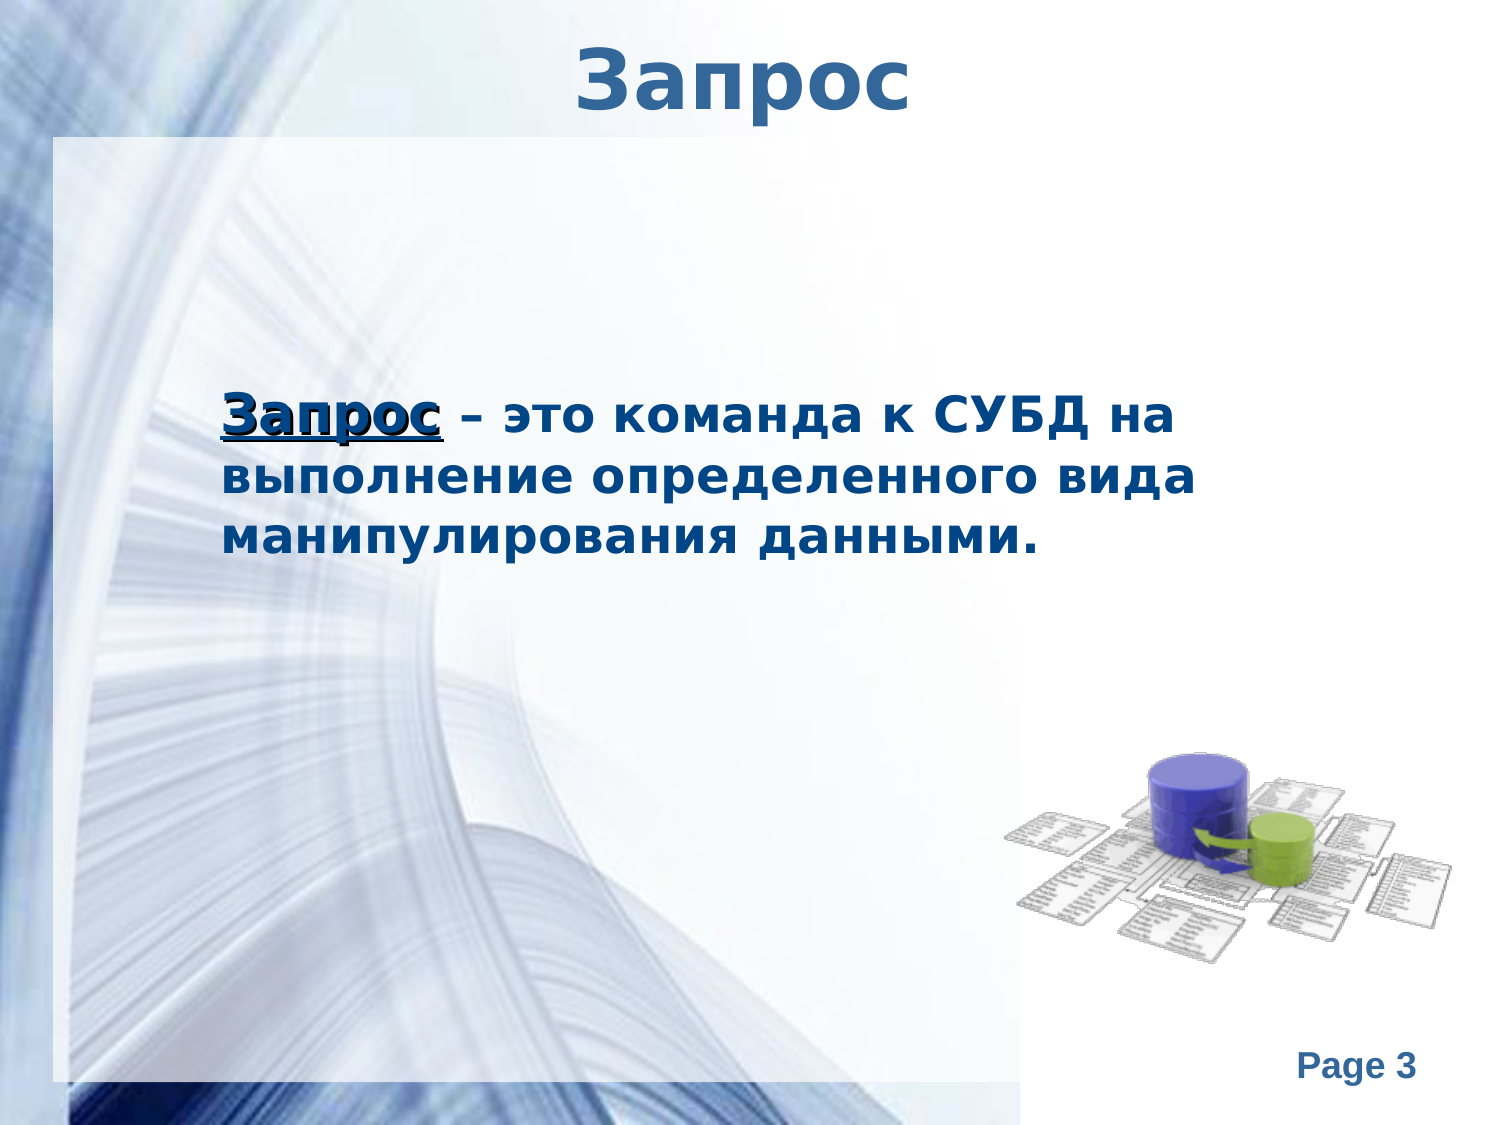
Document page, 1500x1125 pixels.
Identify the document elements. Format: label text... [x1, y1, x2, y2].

text_box Запрос – это команда к СУБД на выполнение определенного вида манипулирования данными. [205, 371, 1340, 778]
text_box Запрос [559, 19, 928, 134]
picture [0, 0, 1500, 1125]
